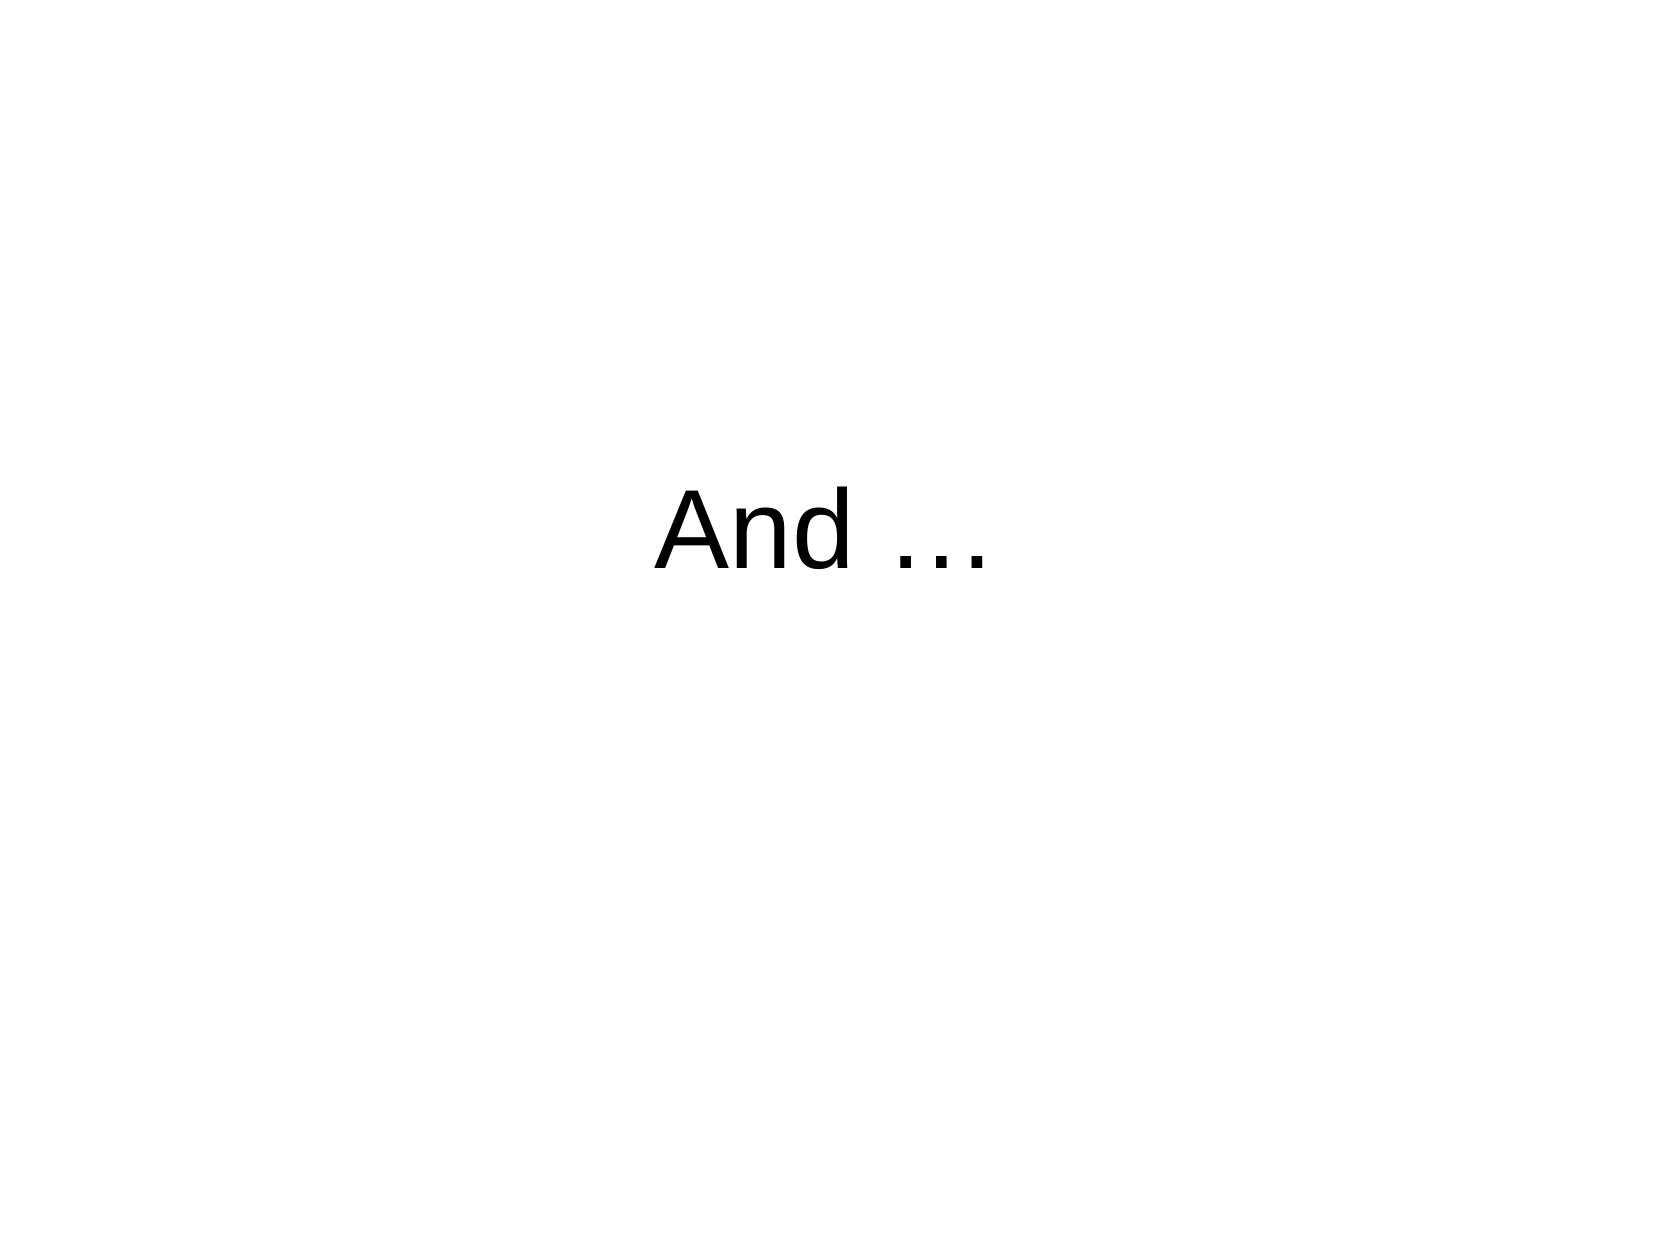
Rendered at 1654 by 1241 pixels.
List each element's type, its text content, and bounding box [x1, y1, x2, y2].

subtitle And … [82, 49, 1571, 1010]
